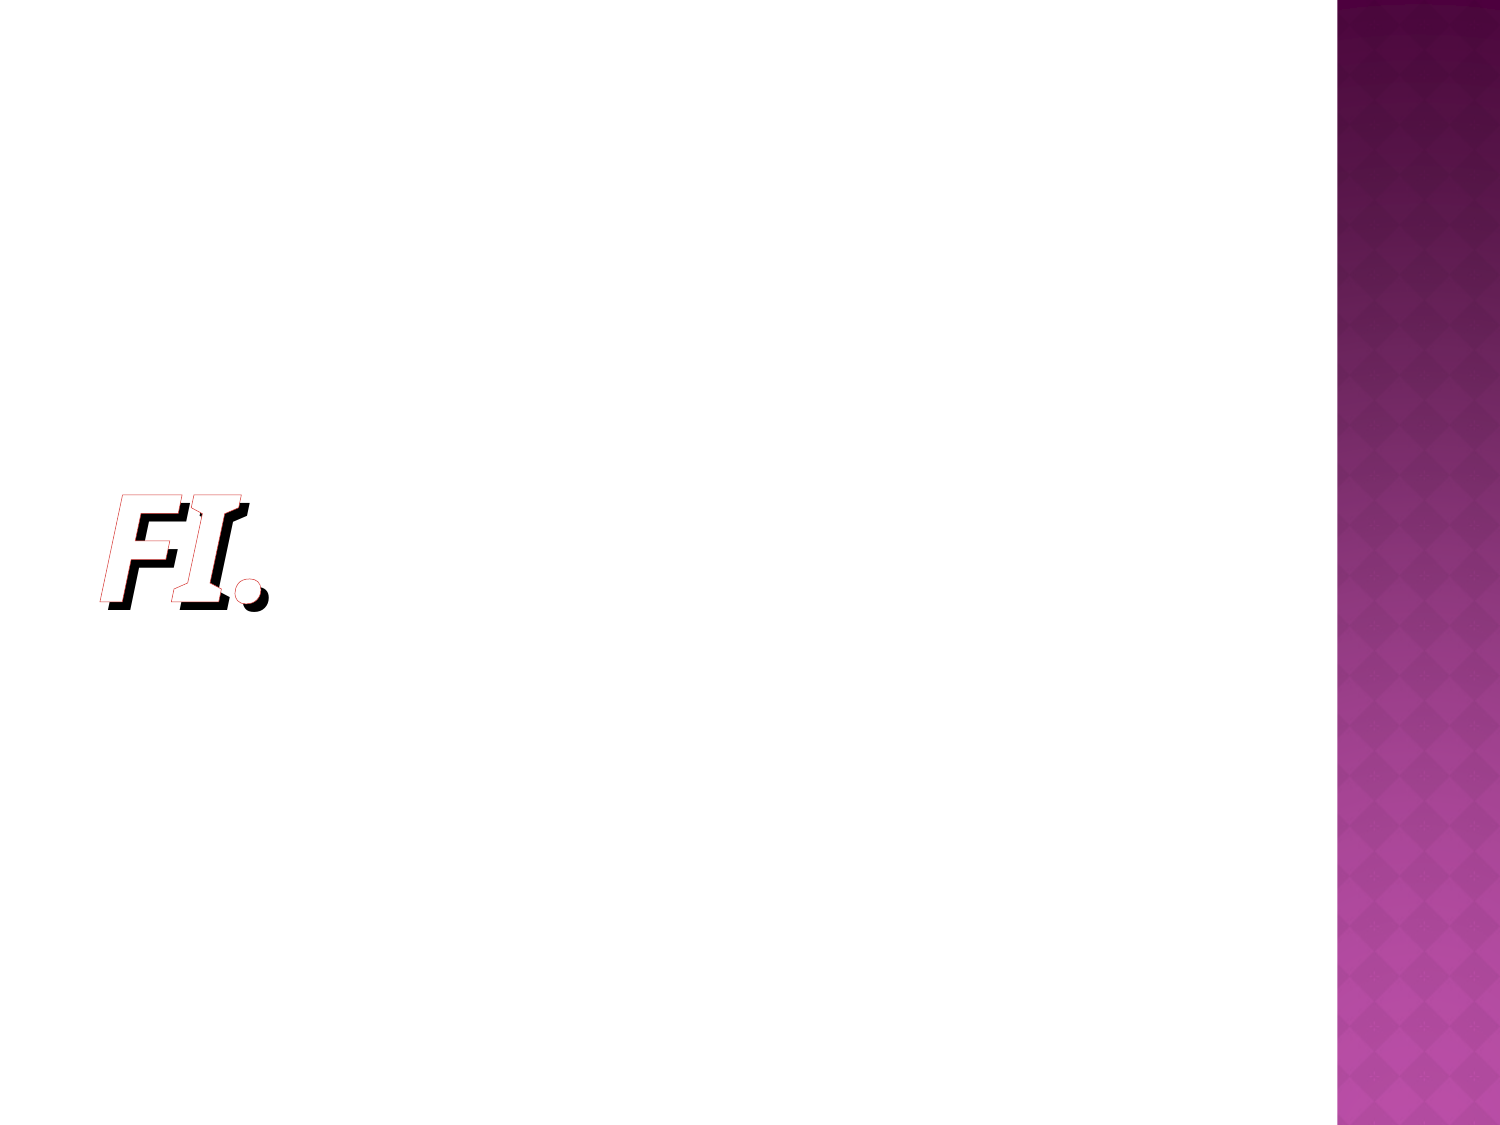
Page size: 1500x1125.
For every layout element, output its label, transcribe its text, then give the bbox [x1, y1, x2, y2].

title FI. [88, 444, 1439, 632]
